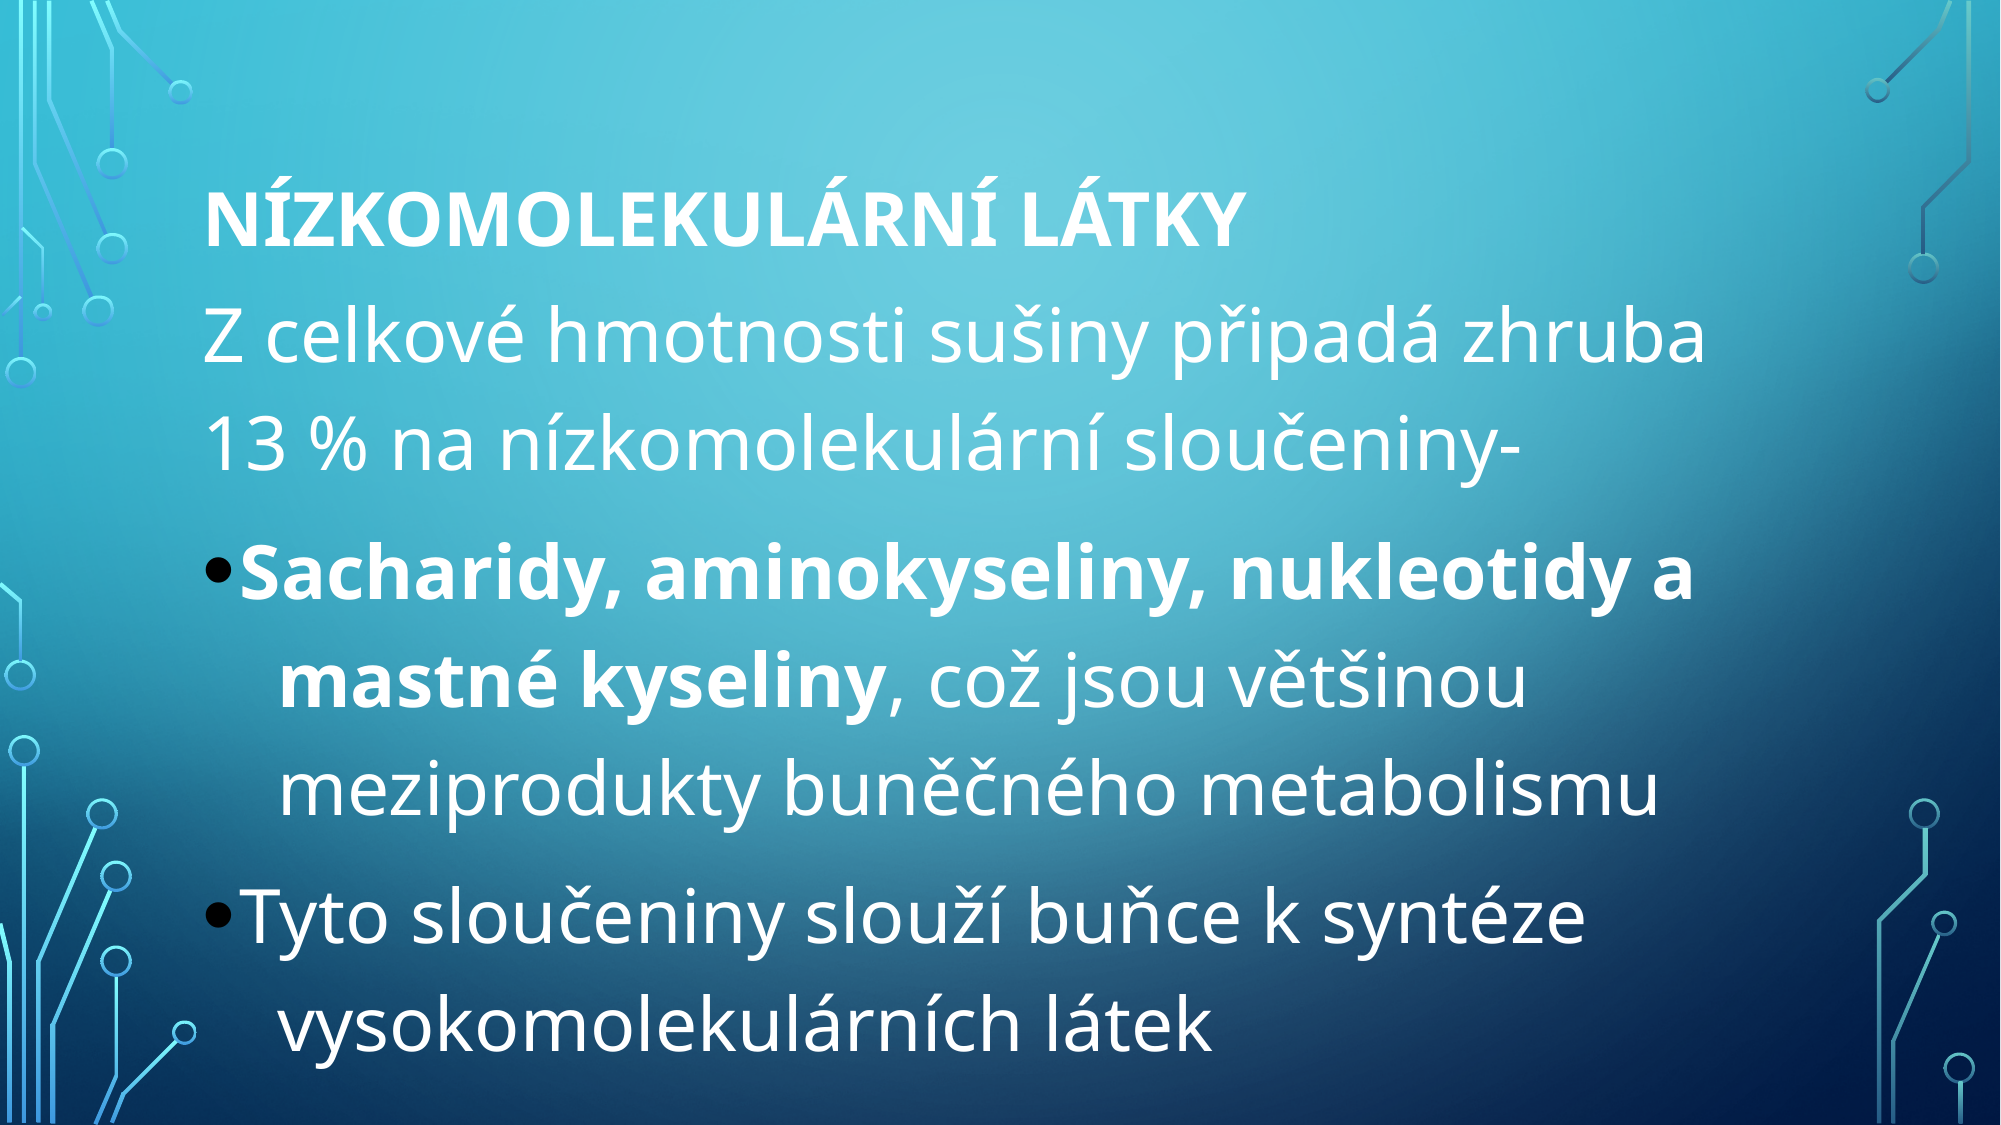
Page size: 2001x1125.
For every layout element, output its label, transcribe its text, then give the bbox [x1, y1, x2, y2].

title Nízkomolekulární látky [187, 101, 1813, 261]
list Z celkové hmotnosti sušiny připadá zhruba 13 % na nízkomolekulární sloučeniny- Sacharidy, aminokyseliny, nukleotidy a mastné kyseliny, což jsou většinou meziprodukty buněčného metabolismu Tyto sloučeniny slouží buňce k syntéze vysokomolekulárních látek [187, 261, 1813, 1082]
